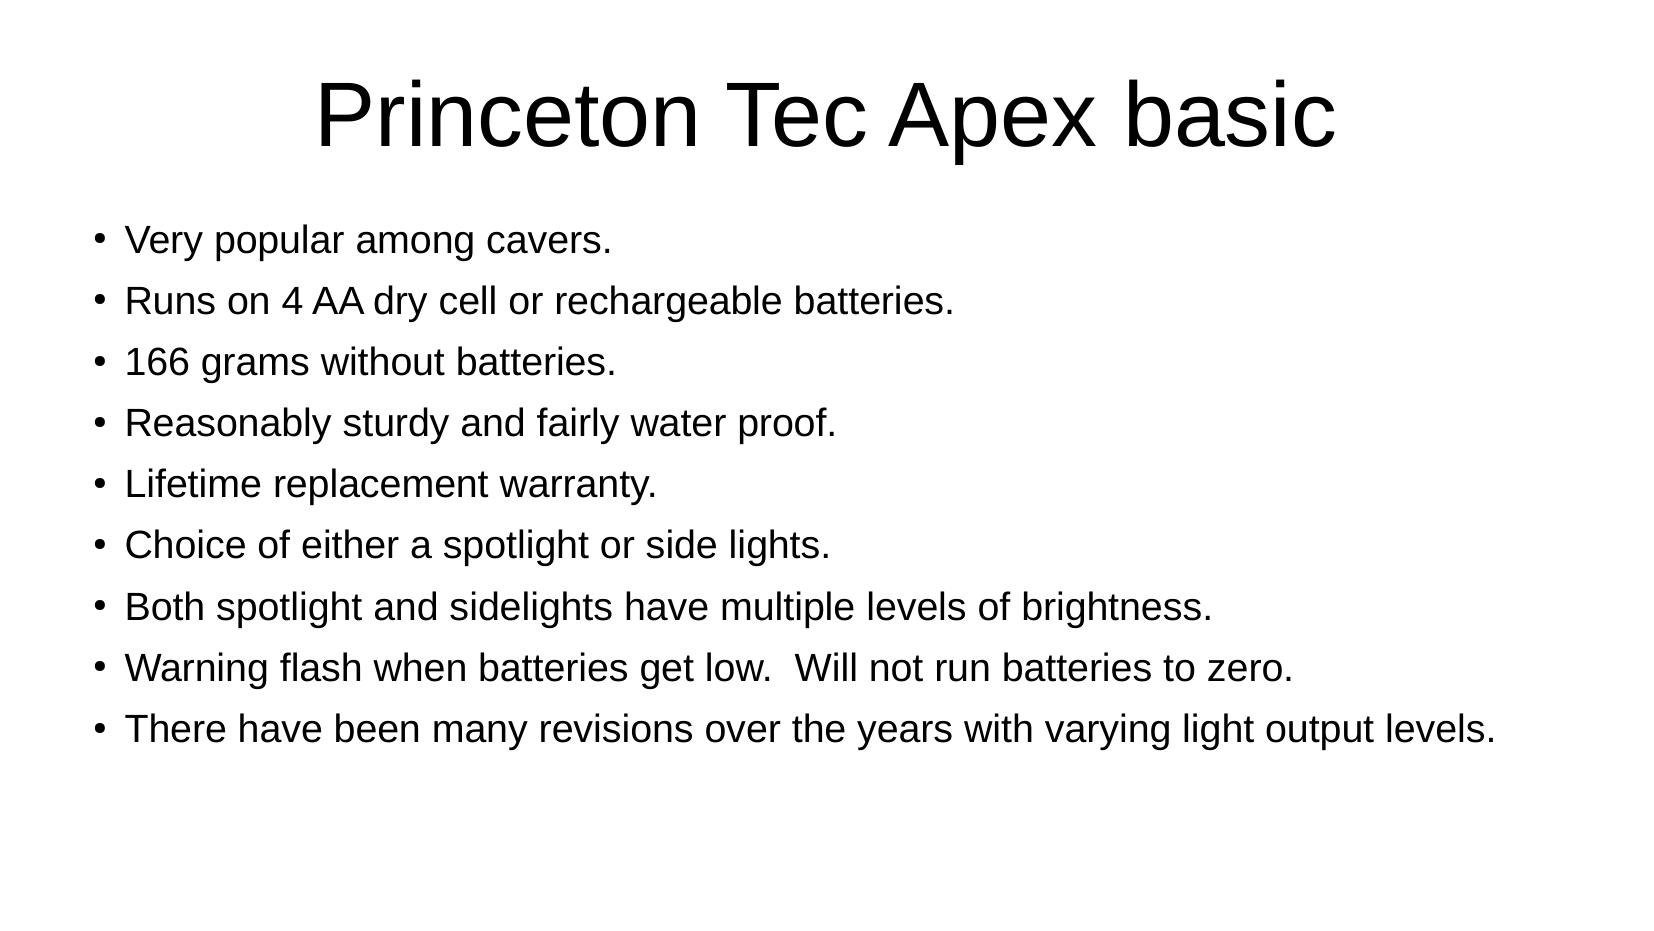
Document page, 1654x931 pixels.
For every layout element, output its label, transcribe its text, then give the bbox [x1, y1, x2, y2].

list Very popular among cavers. Runs on 4 AA dry cell or rechargeable batteries. 166 grams without batteries. Reasonably sturdy and fairly water proof. Lifetime replacement warranty. Choice of either a spotlight or side lights. Both spotlight and sidelights have multiple levels of brightness. Warning flash when batteries get low. Will not run batteries to zero. There have been many revisions over the years with varying light output levels. [82, 217, 1571, 758]
title Princeton Tec Apex basic [82, 37, 1571, 193]
